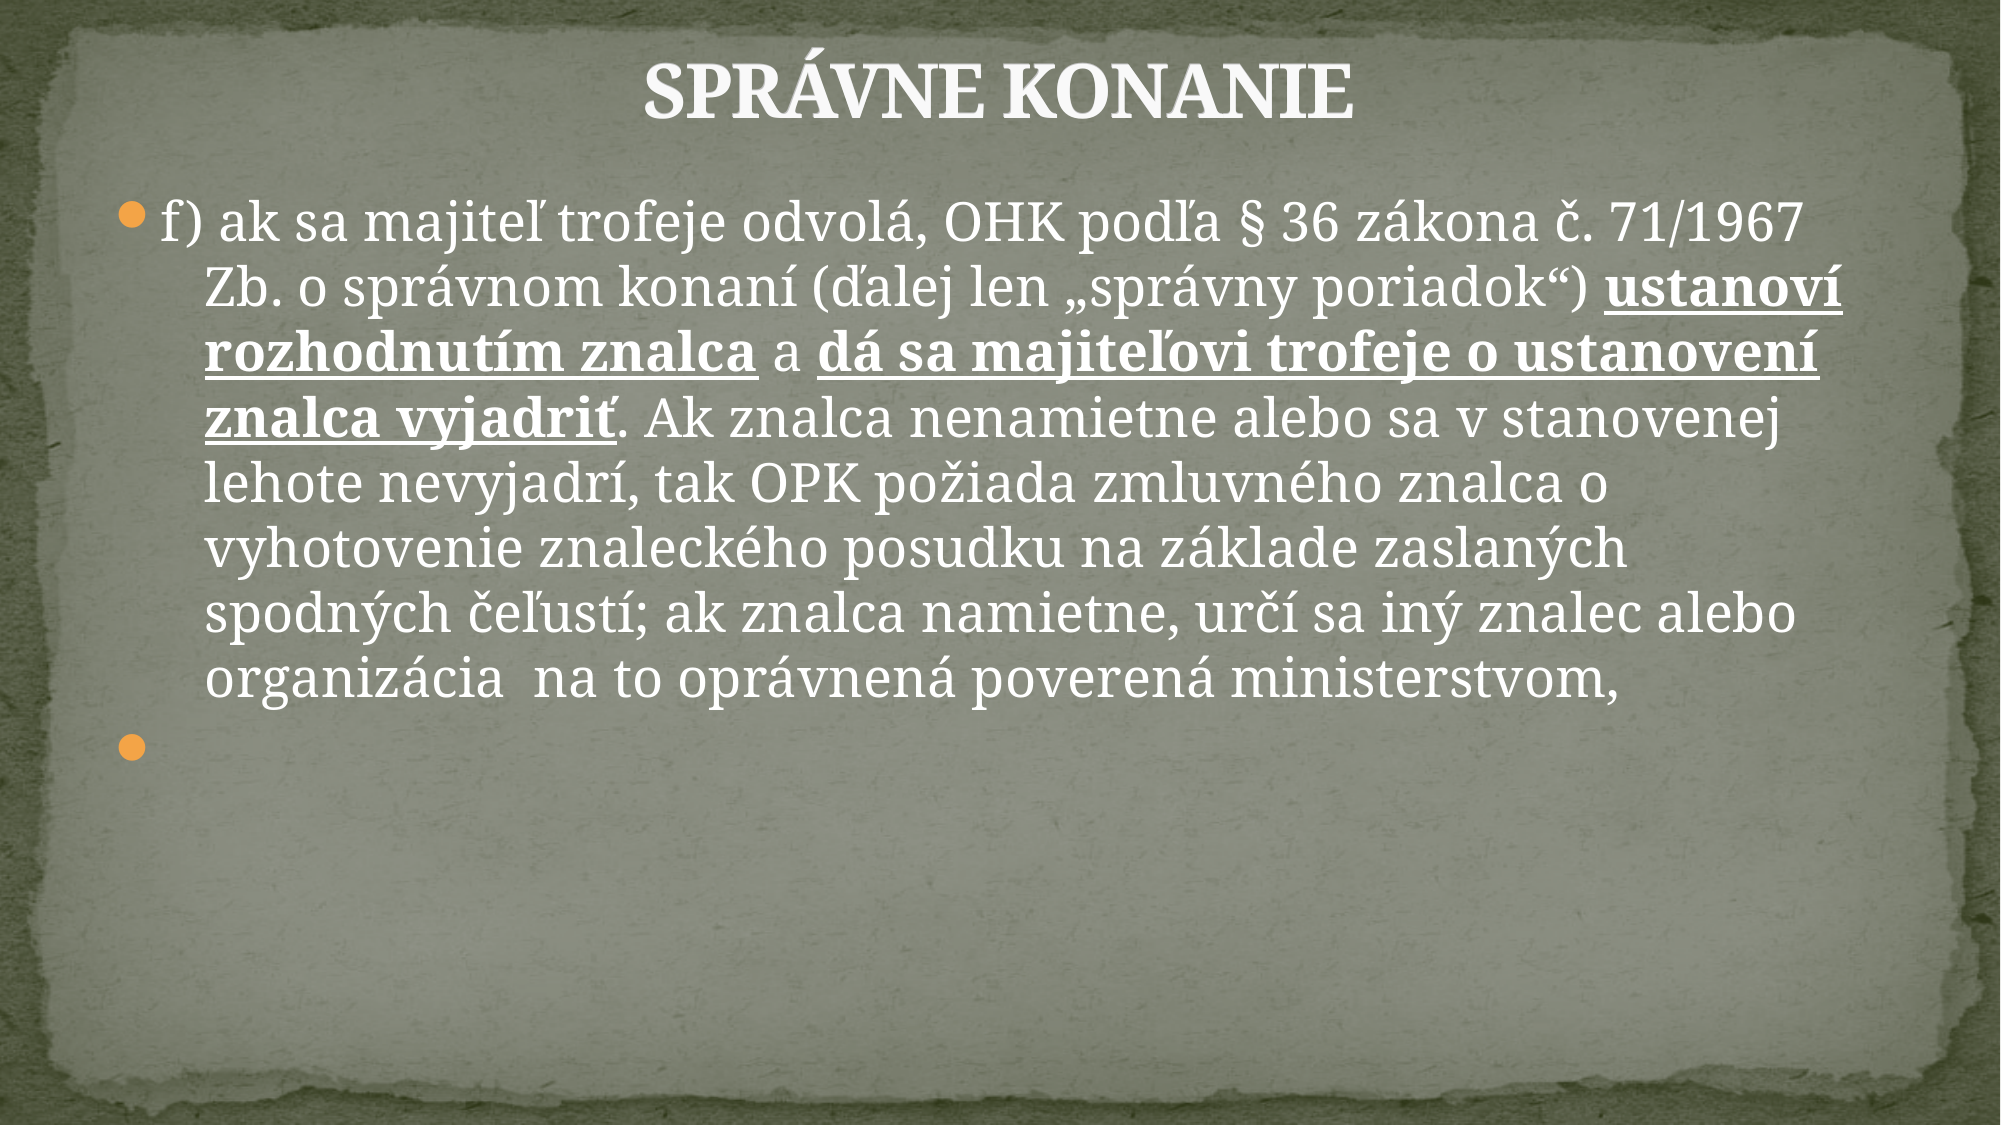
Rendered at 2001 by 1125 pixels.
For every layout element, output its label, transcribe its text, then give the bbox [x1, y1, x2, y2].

list f) ak sa majiteľ trofeje odvolá, OHK podľa § 36 zákona č. 71/1967 Zb. o správnom konaní (ďalej len „správny poriadok“) ustanoví rozhodnutím znalca a dá sa majiteľovi trofeje o ustanovení znalca vyjadriť. Ak znalca nenamietne alebo sa v stanovenej lehote nevyjadrí, tak OPK požiada zmluvného znalca o vyhotovenie znaleckého posudku na základe zaslaných spodných čeľustí; ak znalca namietne, určí sa iný znalec alebo organizácia na to oprávnená poverená ministerstvom, [99, 179, 1900, 1116]
title SPRÁVNE KONANIE [99, 24, 1900, 141]
